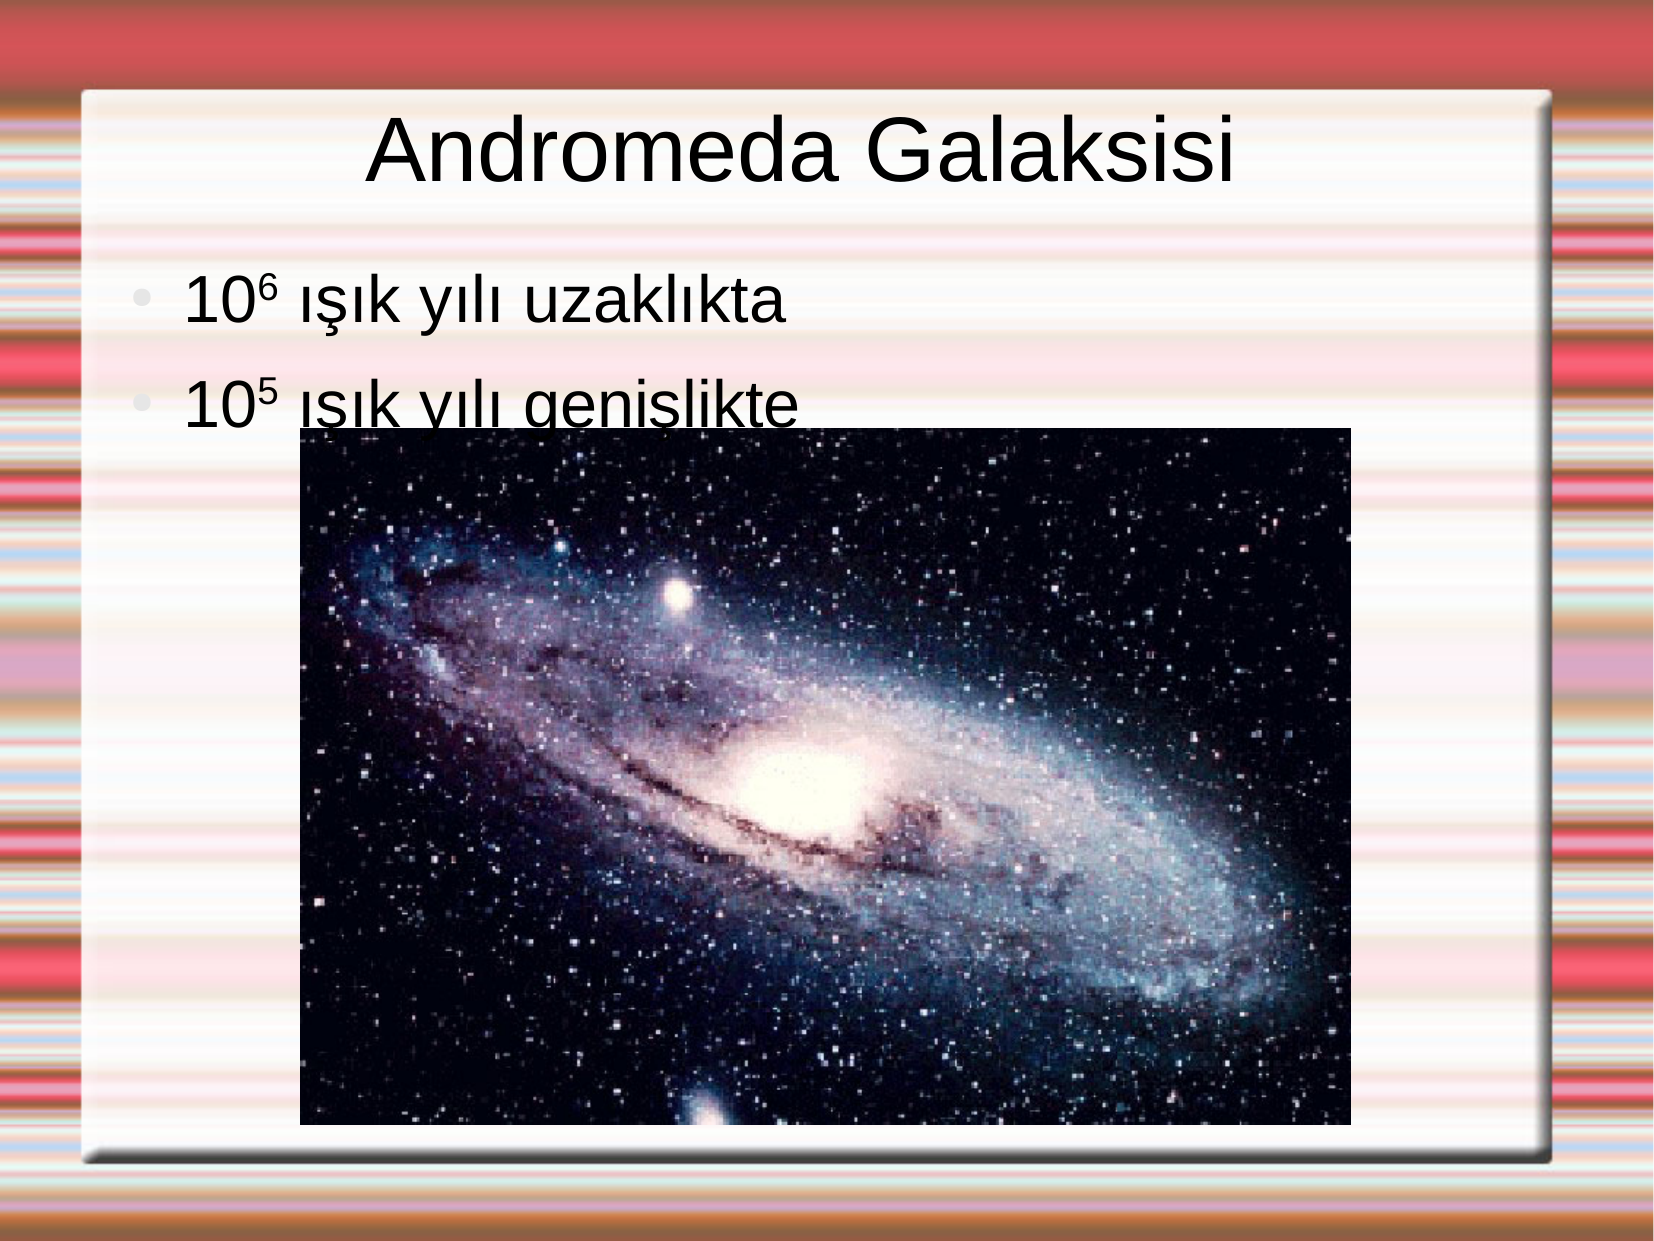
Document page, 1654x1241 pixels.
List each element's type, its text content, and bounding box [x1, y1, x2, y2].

picture [0, 0, 1654, 1241]
list 106 ışık yılı uzaklıkta 105 ışık yılı genişlikte [112, 262, 1561, 1118]
title Andromeda Galaksisi [121, 46, 1534, 254]
